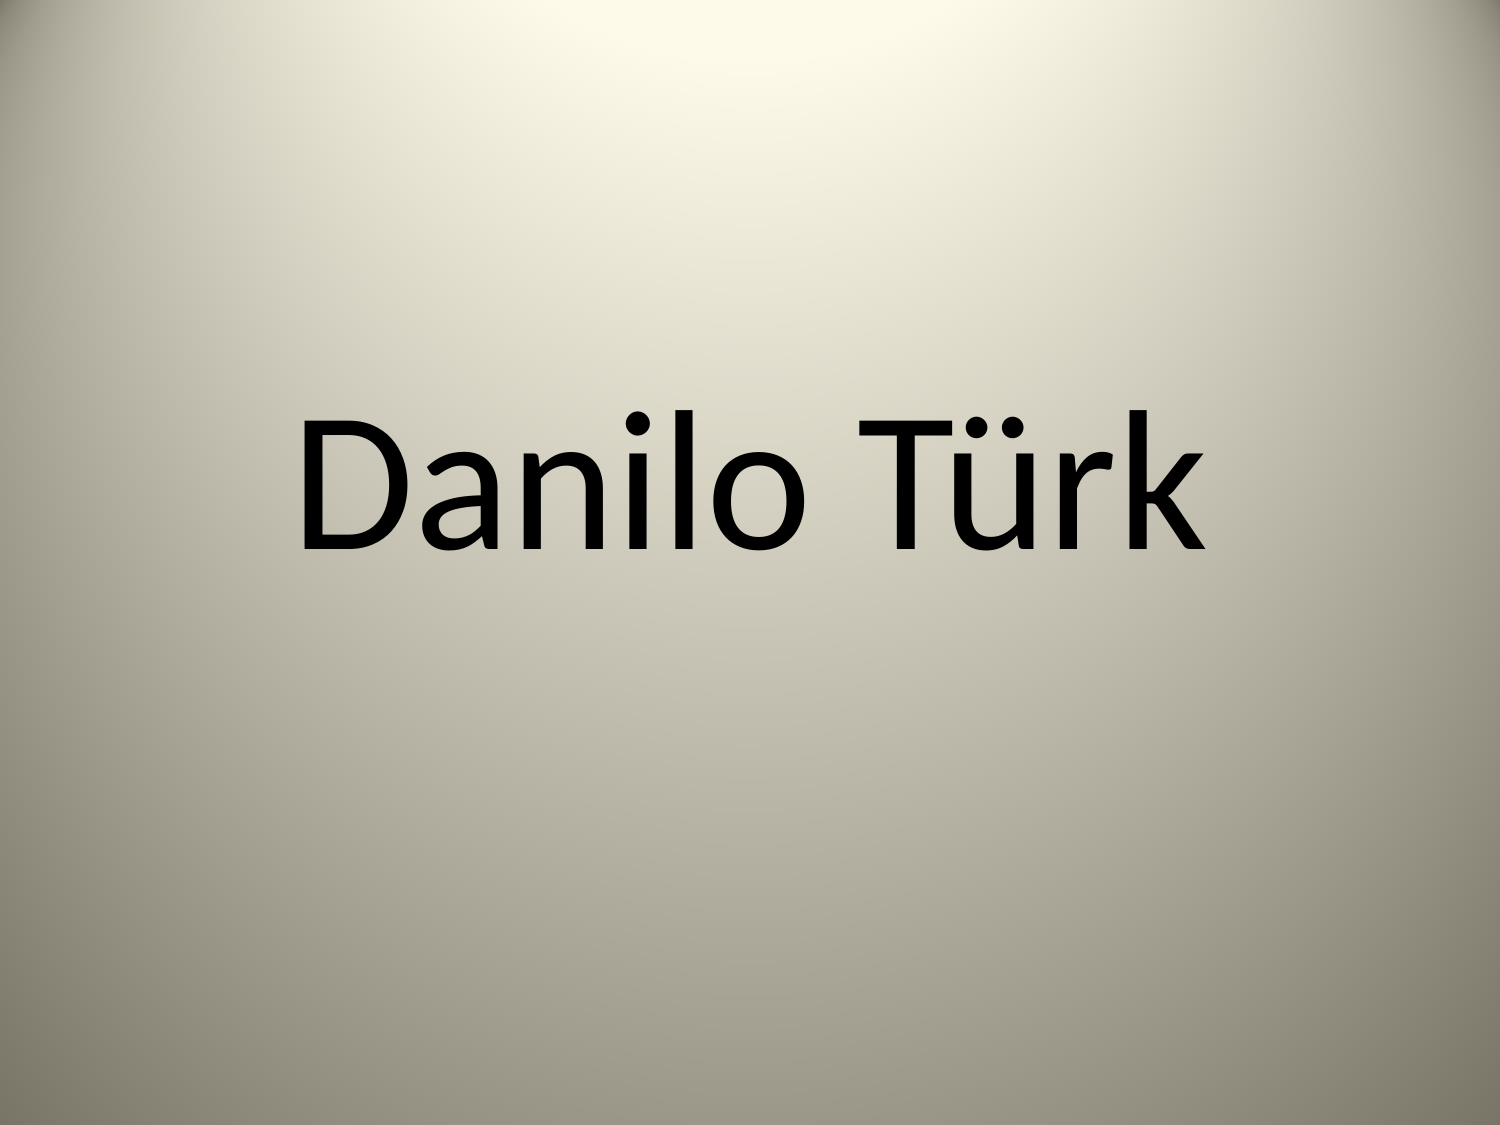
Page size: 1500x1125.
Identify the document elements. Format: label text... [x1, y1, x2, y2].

title Danilo Türk [112, 349, 1388, 591]
picture [0, 0, 1500, 1125]
